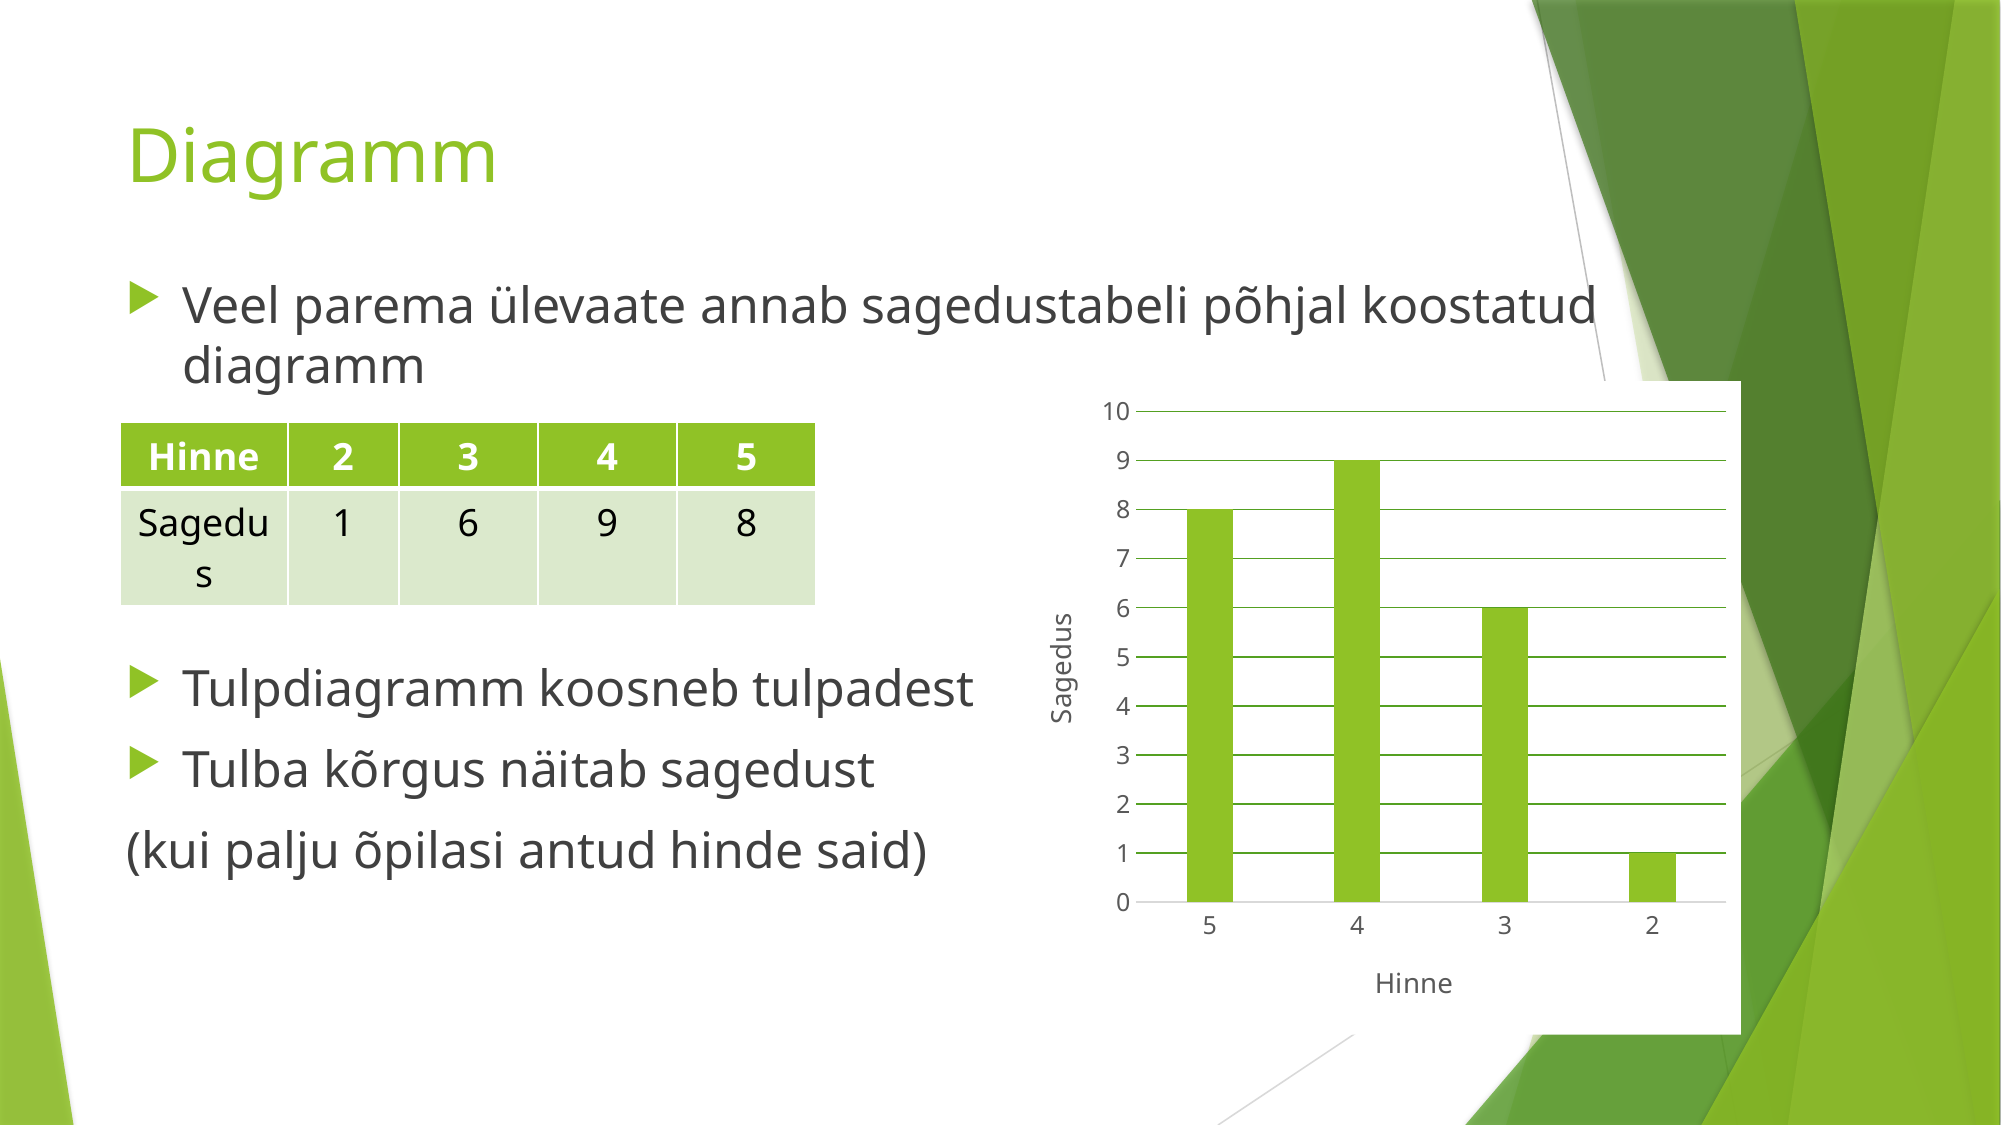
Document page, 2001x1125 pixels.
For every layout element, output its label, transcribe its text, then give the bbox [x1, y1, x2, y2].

table_header 2 [289, 423, 398, 486]
table_cell Sagedus [121, 491, 287, 605]
title Diagramm [111, 99, 1522, 265]
table_cell 6 [400, 491, 537, 605]
table_cell 8 [678, 491, 815, 605]
list Veel parema ülevaate annab sagedustabeli põhjal koostatud diagramm Tulpdiagramm koosneb tulpadest Tulba kõrgus näitab sagedust (kui palju õpilasi antud hinde said) [111, 265, 1657, 1035]
chart [1006, 381, 1741, 1035]
table_cell 1 [289, 491, 398, 605]
table_cell 9 [539, 491, 676, 605]
table_header 4 [539, 423, 676, 486]
table_header Hinne [121, 423, 287, 486]
table_header 5 [678, 423, 815, 486]
table_header 3 [400, 423, 537, 486]
